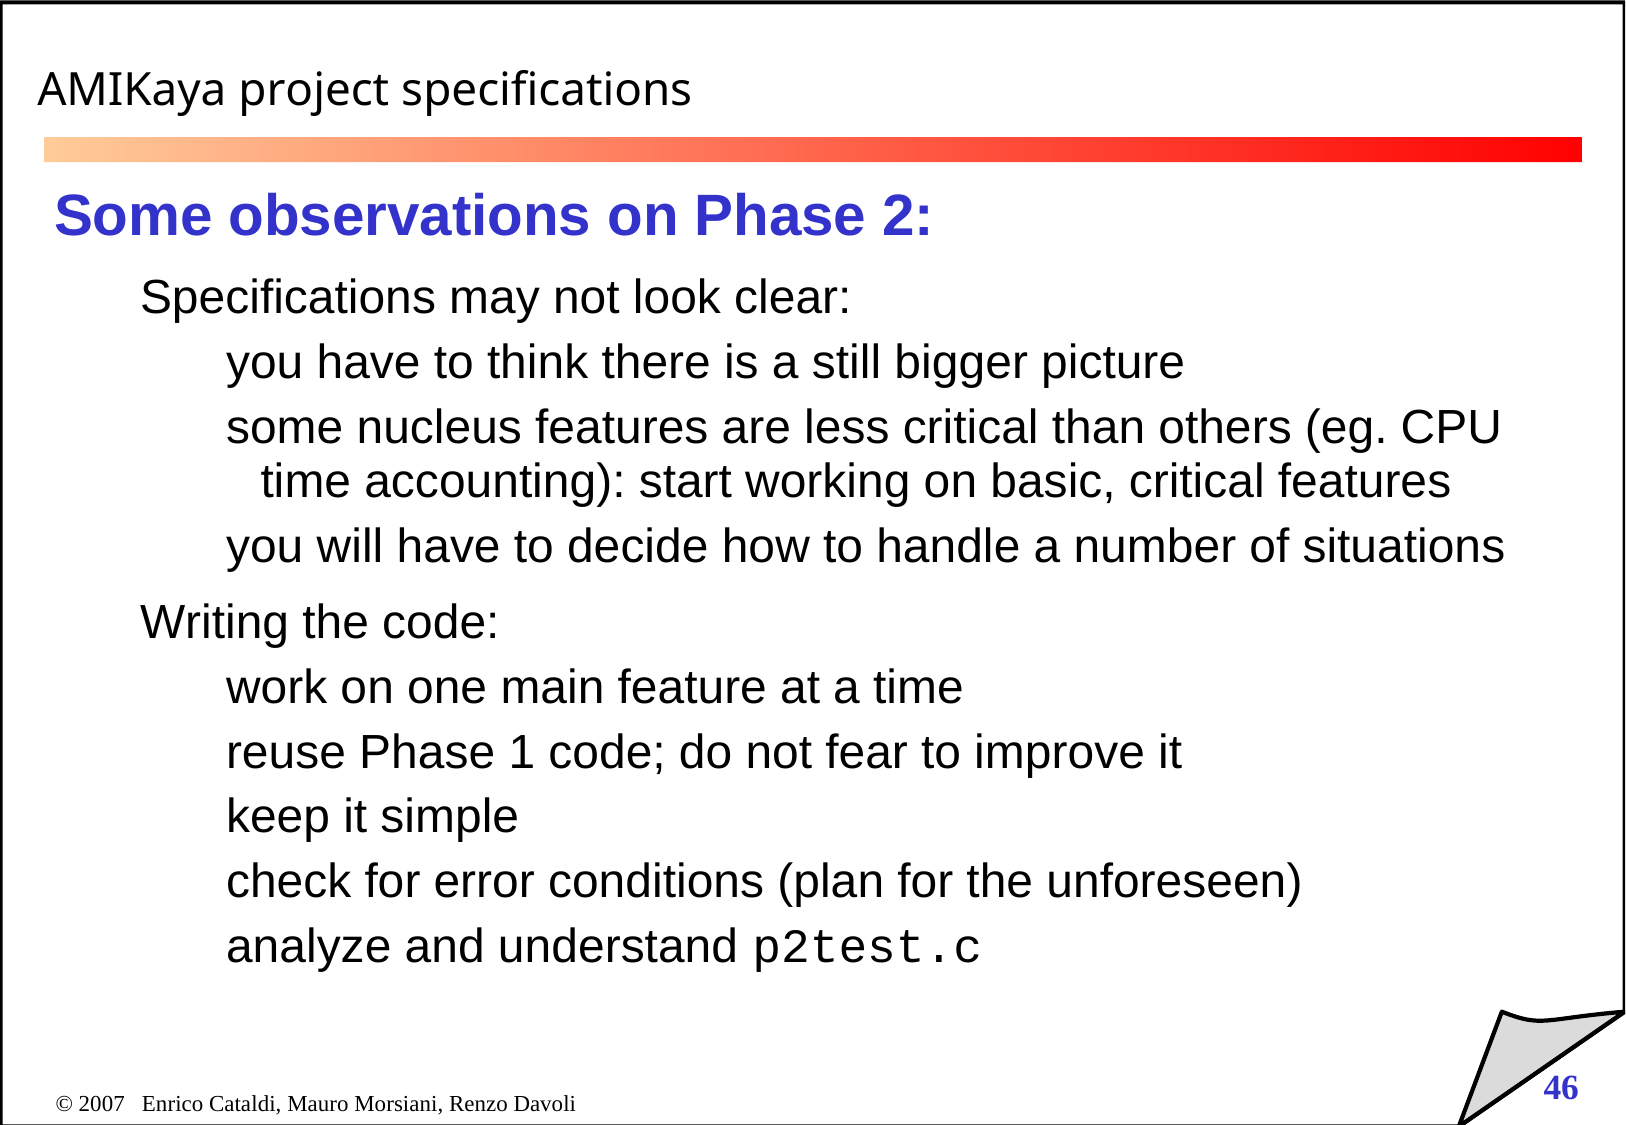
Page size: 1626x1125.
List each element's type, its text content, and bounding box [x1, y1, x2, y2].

list Some observations on Phase 2: Specifications may not look clear: you have to think there is a still bigger picture some nucleus features are less critical than others (eg. CPU time accounting): start working on basic, critical features you will have to decide how to handle a number of situations Writing the code: work on one main feature at a time reuse Phase 1 code; do not fear to improve it keep it simple check for error conditions (plan for the unforeseen) analyze and understand p2test.c [54, 187, 1571, 1096]
title AMIKaya project specifications [37, 44, 1588, 131]
